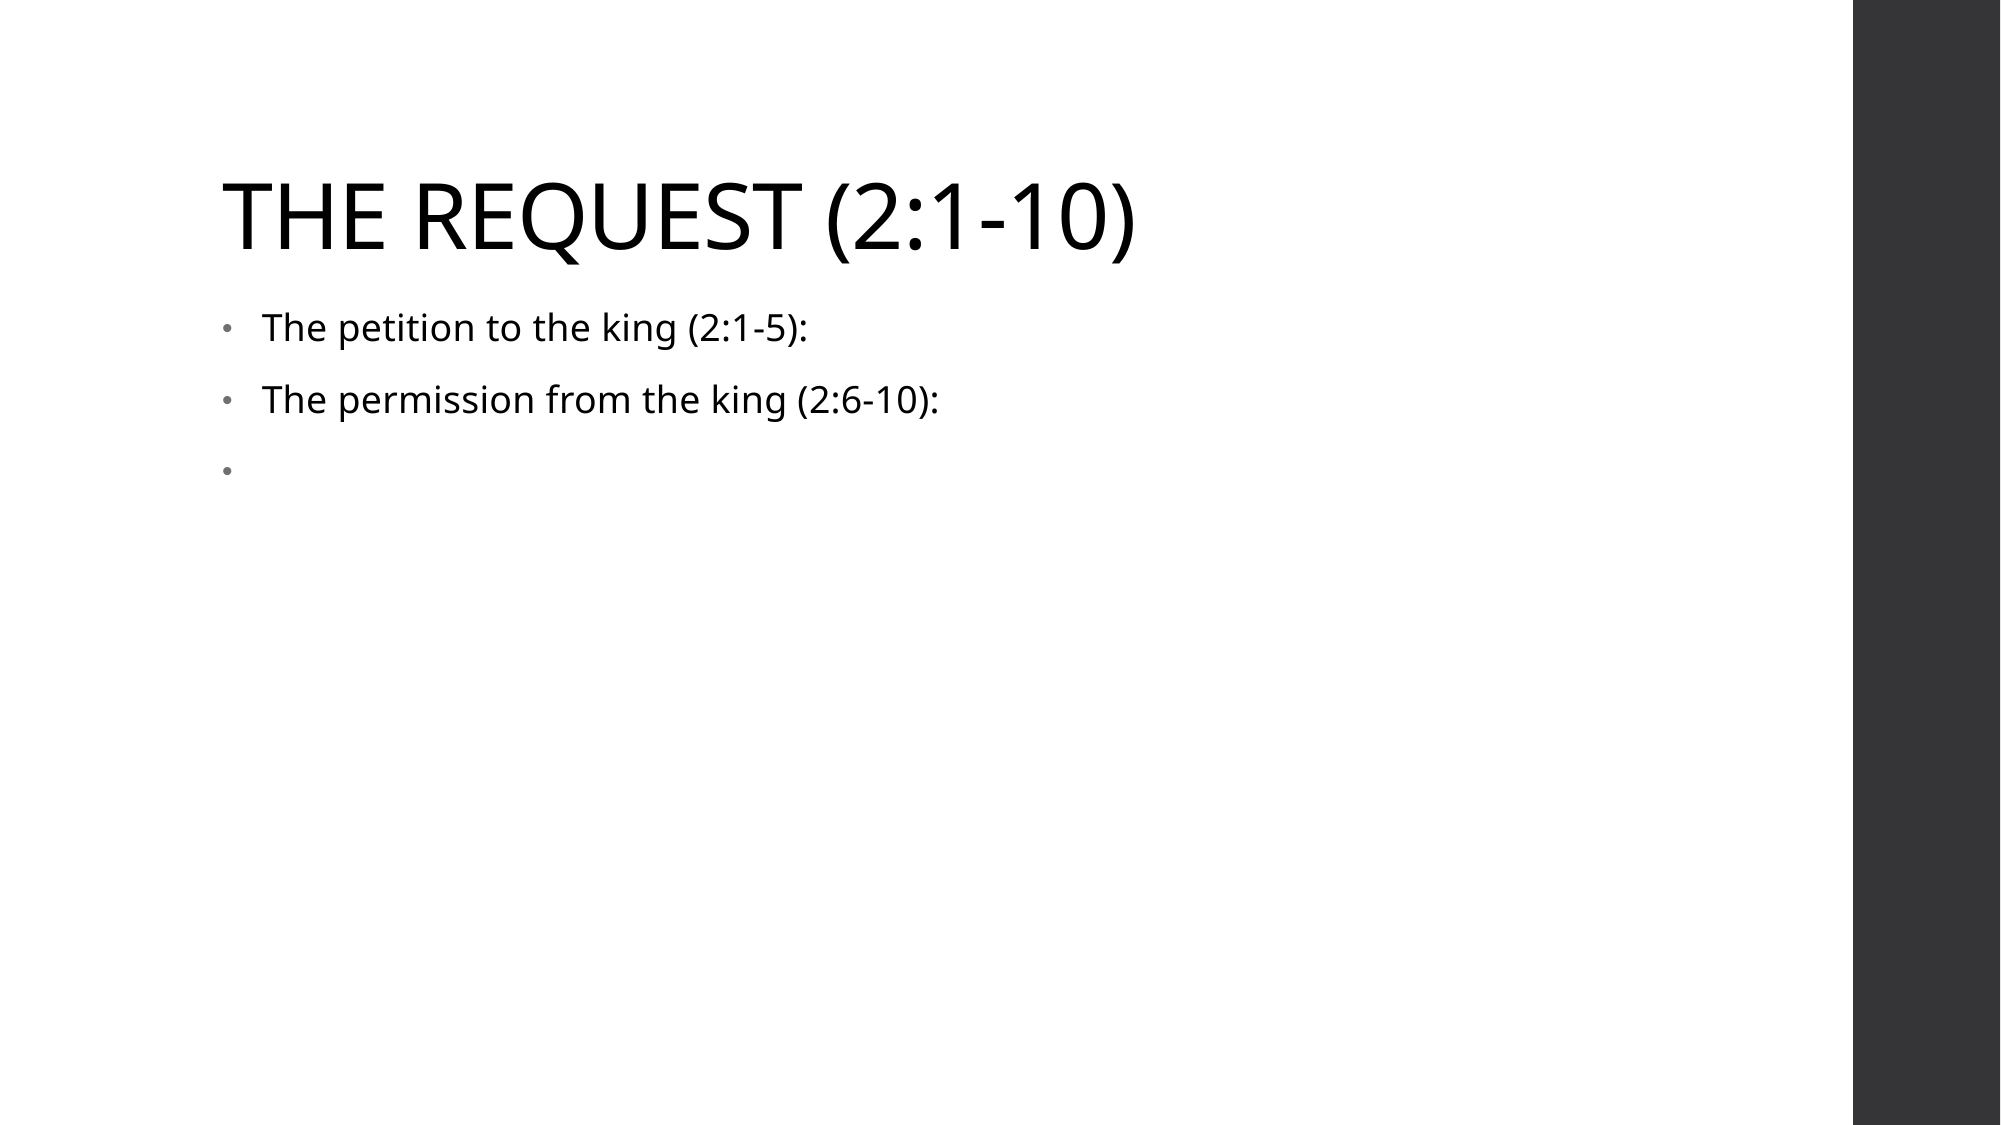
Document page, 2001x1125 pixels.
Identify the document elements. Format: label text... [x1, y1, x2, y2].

title THE REQUEST (2:1-10) [206, 60, 1797, 278]
list The petition to the king (2:1-5): The permission from the king (2:6-10): [206, 299, 1617, 1014]
